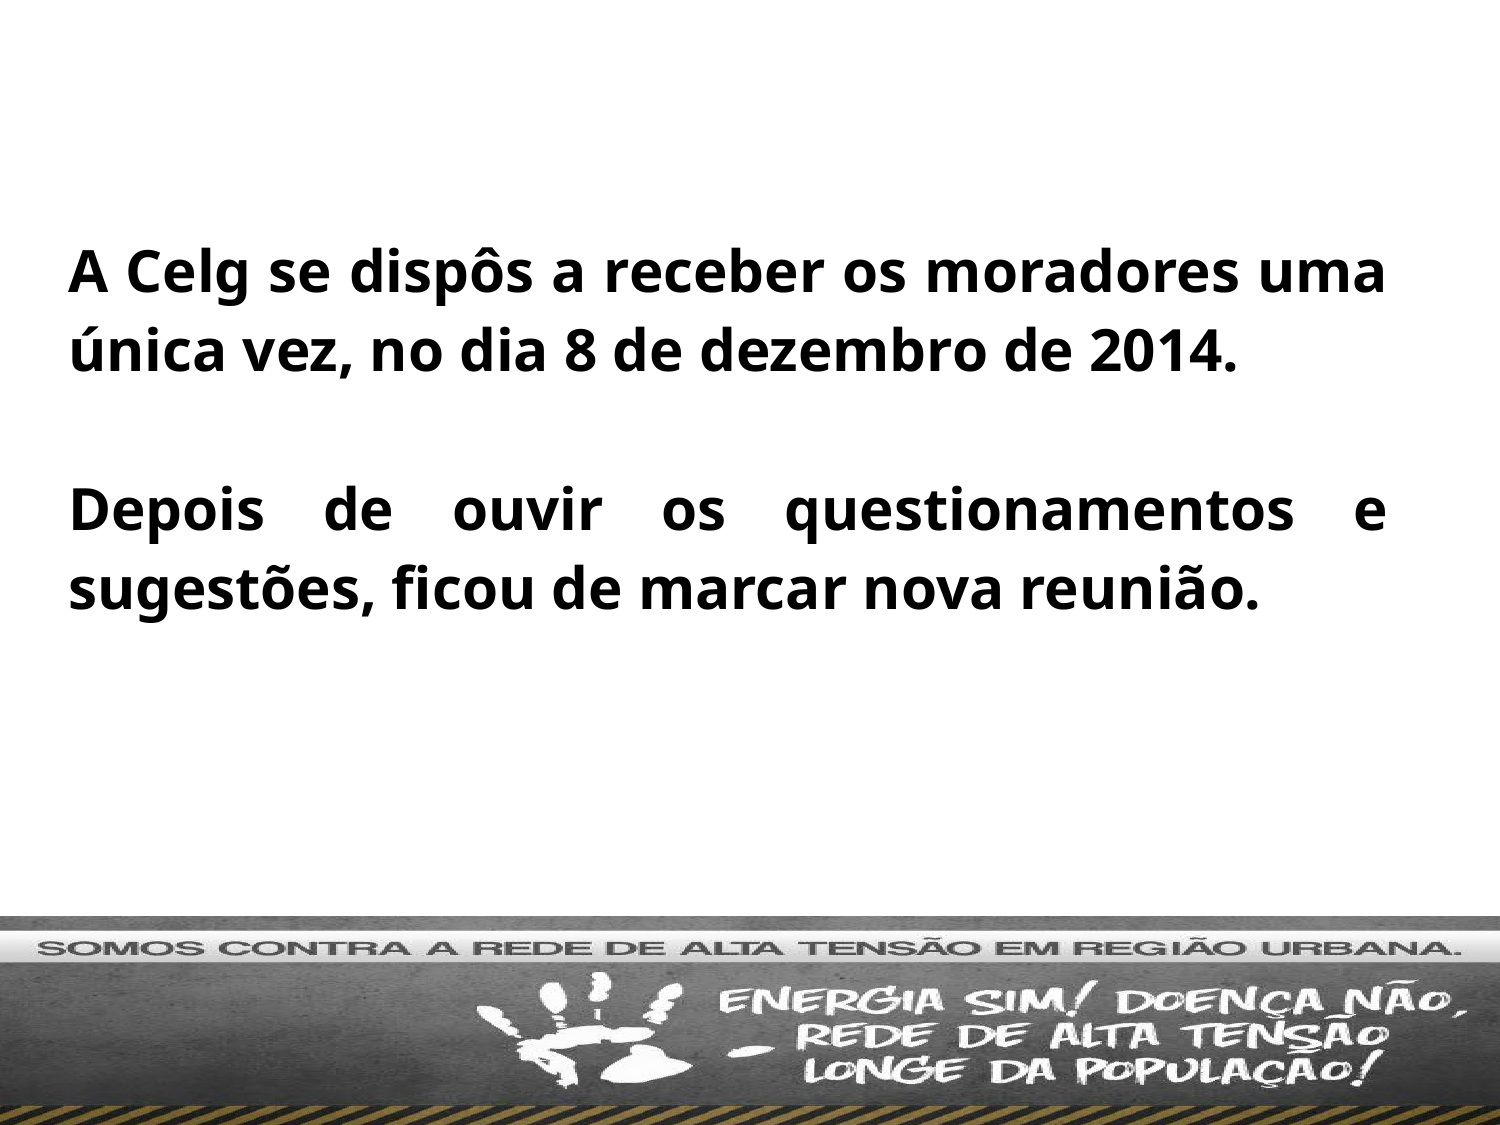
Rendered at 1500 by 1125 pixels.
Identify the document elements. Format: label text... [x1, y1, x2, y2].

picture [0, 916, 1500, 1125]
text_box A Celg se dispôs a receber os moradores uma única vez, no dia 8 de dezembro de 2014. Depois de ouvir os questionamentos e sugestões, ficou de marcar nova reunião. [53, 56, 1447, 635]
